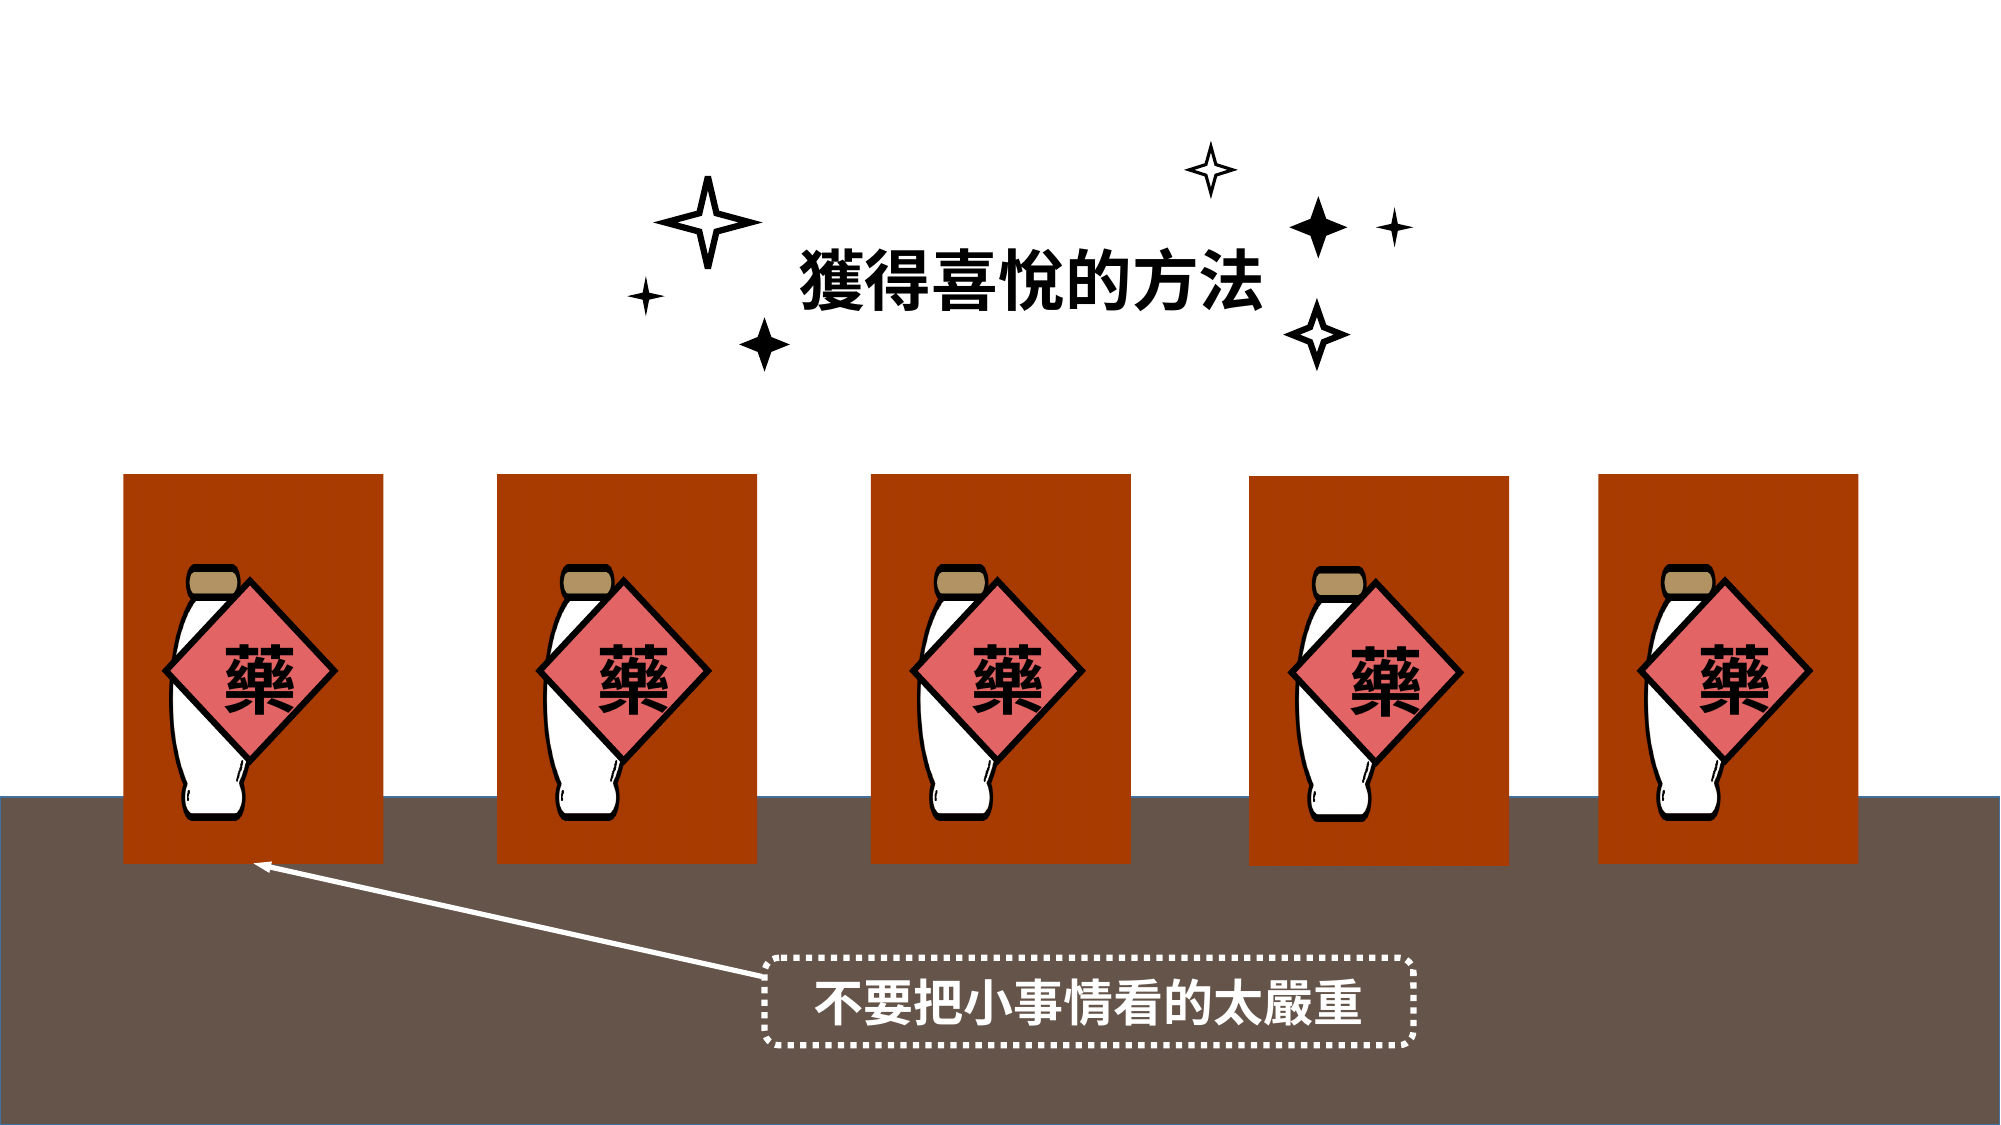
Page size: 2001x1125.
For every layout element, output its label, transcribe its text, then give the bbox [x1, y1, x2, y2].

text_box [1289, 196, 1348, 259]
text_box [627, 276, 665, 317]
picture [1598, 474, 1859, 864]
picture [870, 474, 1131, 864]
picture [1249, 476, 1510, 866]
text_box 藥 [1640, 580, 1810, 761]
text_box 不要把小事情看的太嚴重 [764, 957, 1414, 1046]
text_box 藥 [913, 580, 1082, 761]
text_box [739, 317, 790, 372]
picture [123, 474, 384, 864]
text_box [0, 797, 2000, 1125]
text_box 藥 [1291, 582, 1461, 763]
text_box 獲得喜悅的方法 [759, 210, 1305, 347]
text_box [1375, 207, 1414, 248]
picture [497, 474, 758, 864]
text_box 藥 [165, 580, 335, 761]
text_box 藥 [539, 580, 708, 761]
